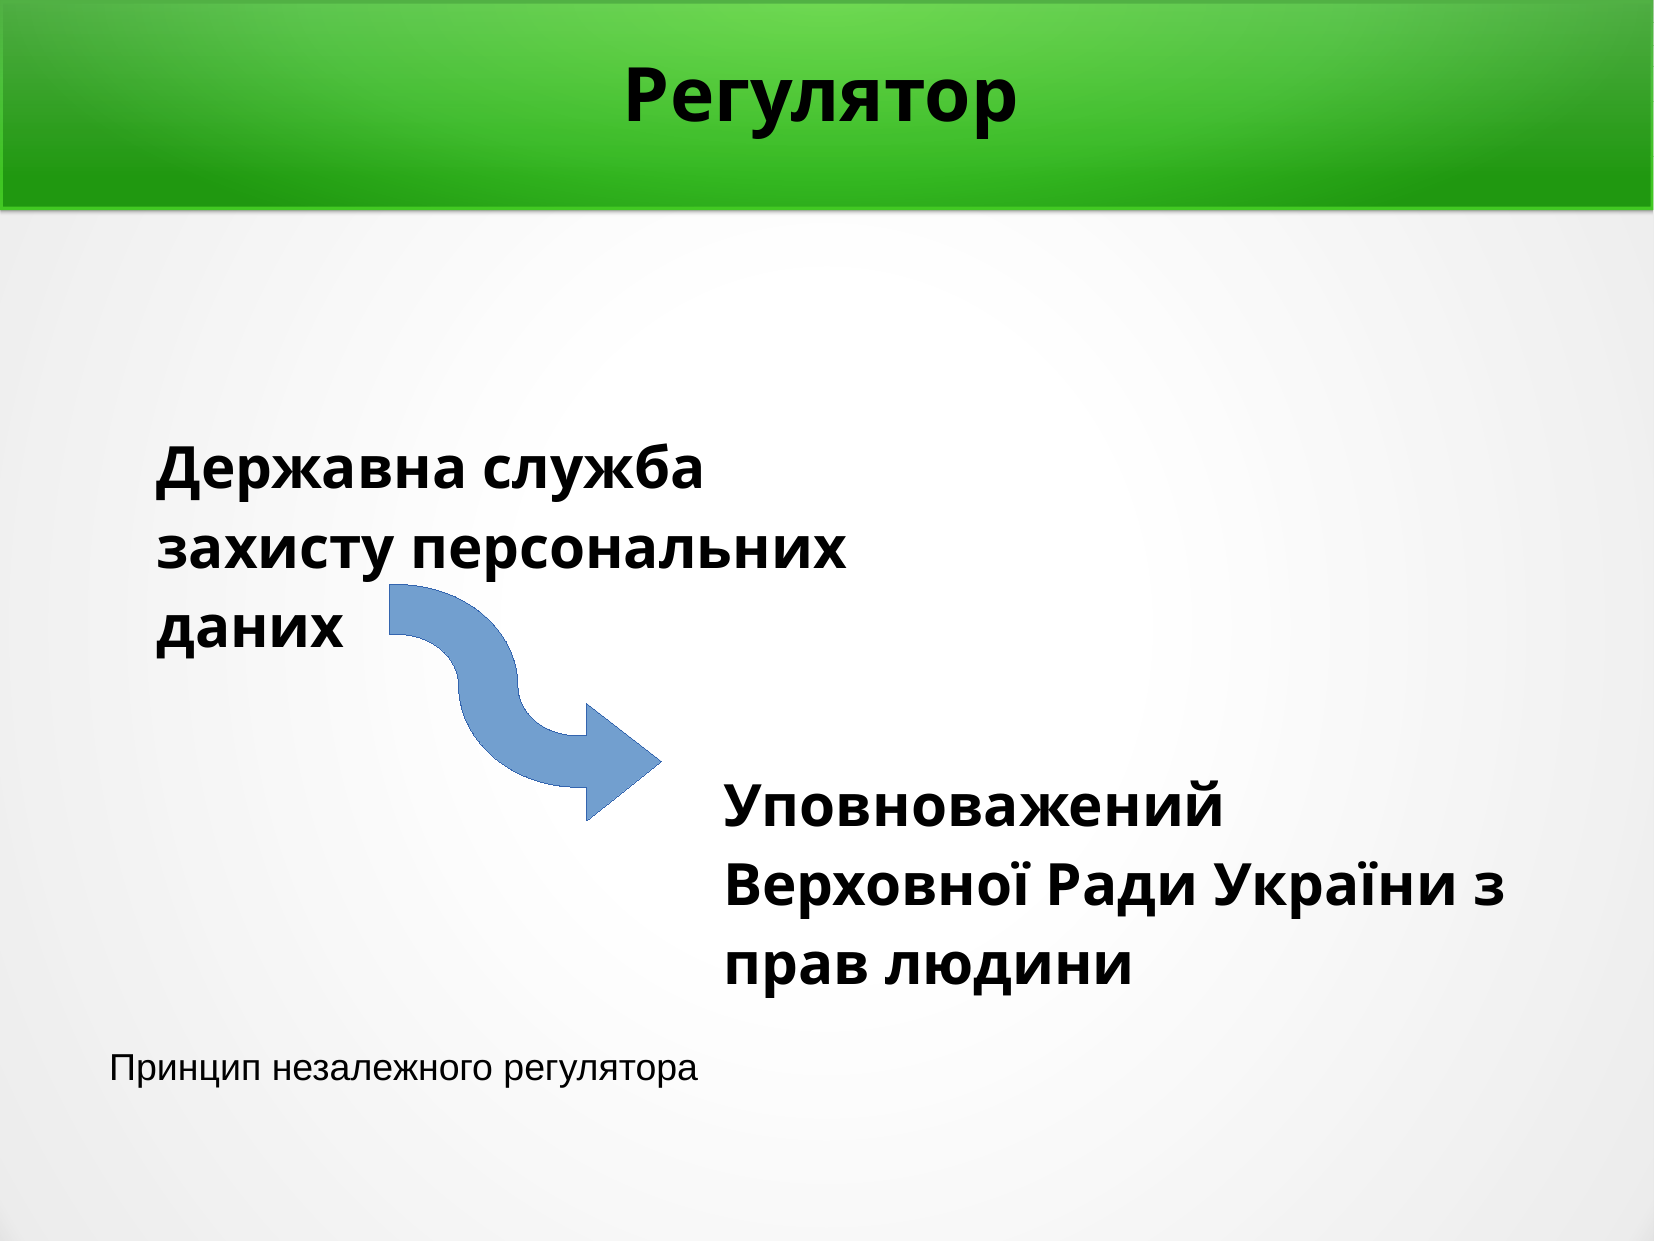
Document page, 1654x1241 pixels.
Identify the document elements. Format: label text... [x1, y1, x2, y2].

text_box Принцип незалежного регулятора [94, 1039, 713, 1097]
text_box Уповноважений Верховної Ради України з прав людини [708, 756, 1560, 880]
text_box Регулятор [602, 35, 1040, 150]
text_box [389, 584, 662, 821]
text_box Державна служба захисту персональних даних [141, 419, 910, 543]
